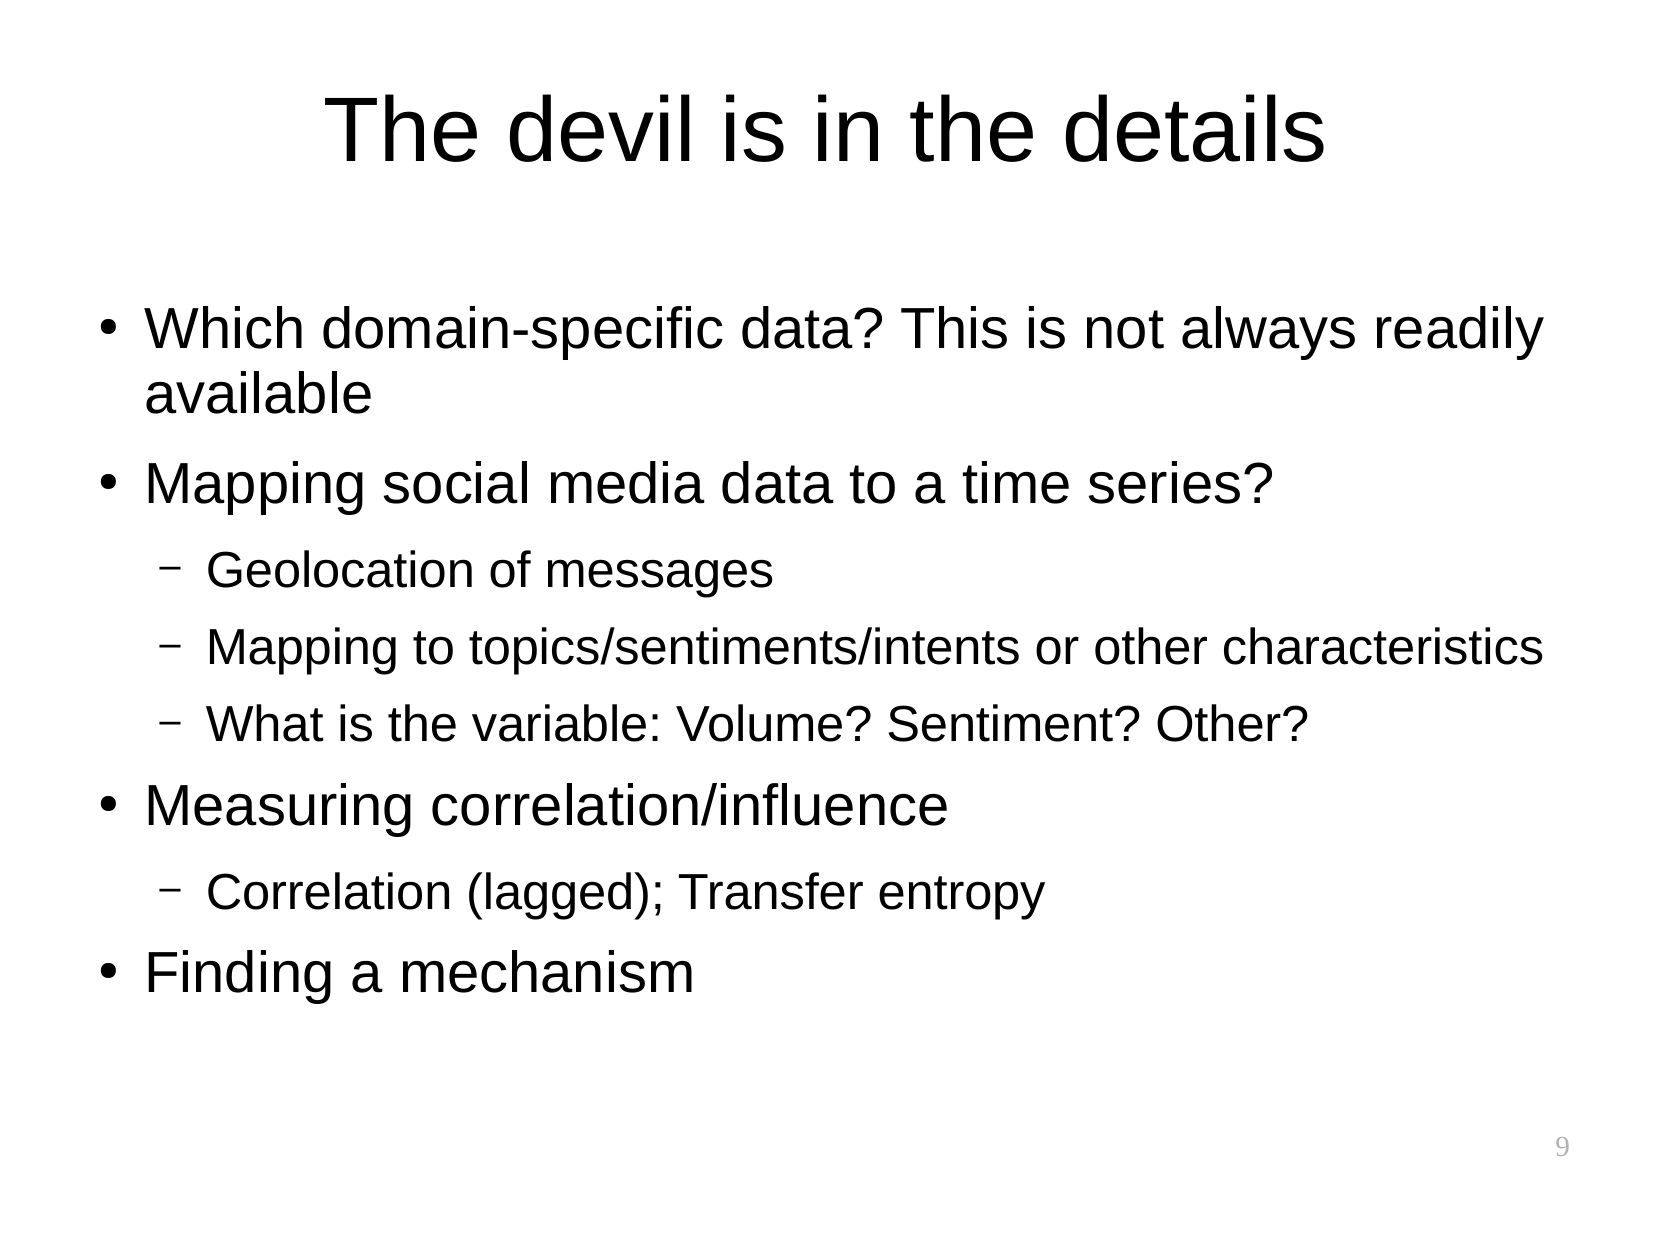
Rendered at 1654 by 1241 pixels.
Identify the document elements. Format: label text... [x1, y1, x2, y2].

title The devil is in the details [82, 25, 1571, 233]
list Which domain-specific data? This is not always readily available Mapping social media data to a time series? Geolocation of messages Mapping to topics/sentiments/intents or other characteristics What is the variable: Volume? Sentiment? Other? Measuring correlation/influence Correlation (lagged); Transfer entropy Finding a mechanism [82, 296, 1571, 1036]
